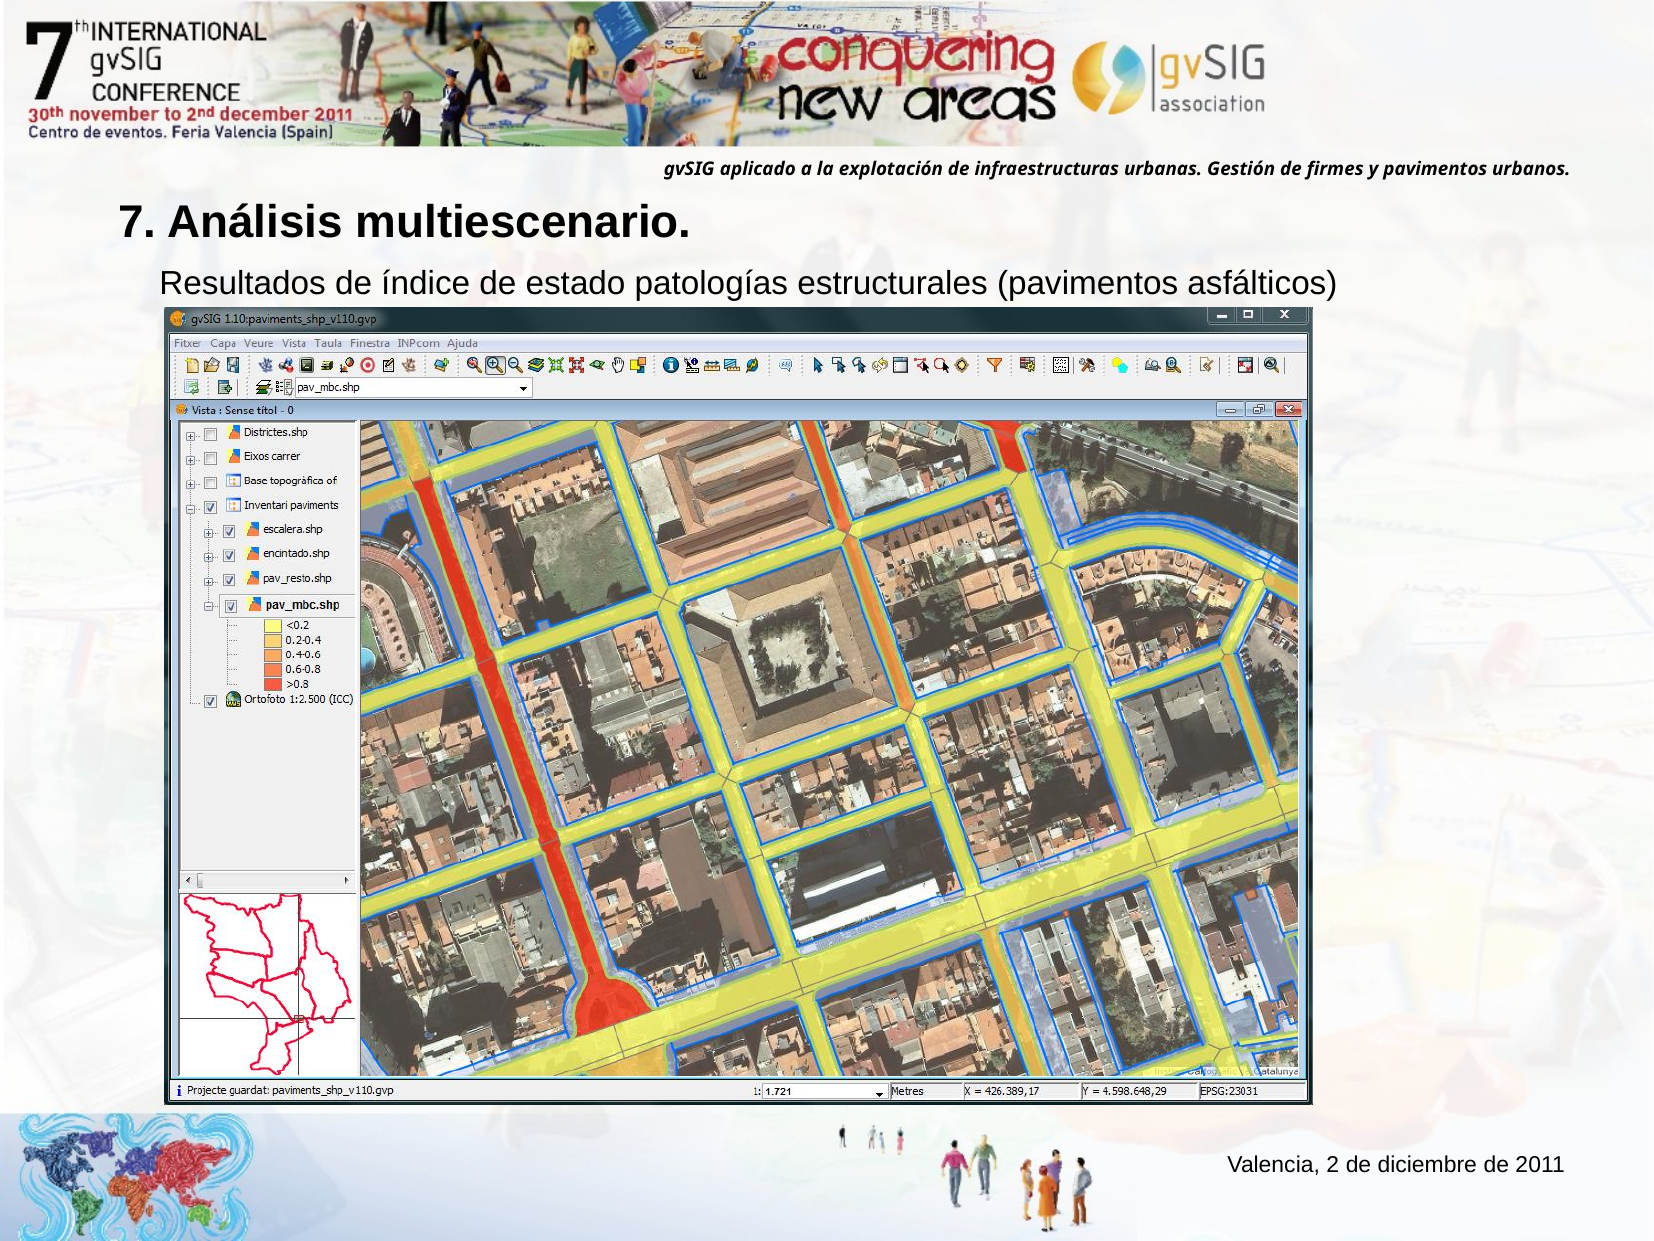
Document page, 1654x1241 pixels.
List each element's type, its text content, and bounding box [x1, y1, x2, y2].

text_box Resultados de índice de estado patologías estructurales (pavimentos asfálticos) [159, 236, 1548, 443]
picture [0, 0, 1654, 1241]
title gvSIG aplicado a la explotación de infraestructuras urbanas. Gestión de firmes y pavimentos urbanos. [88, 149, 1595, 188]
text_box 7. Análisis multiescenario. [118, 195, 1093, 247]
